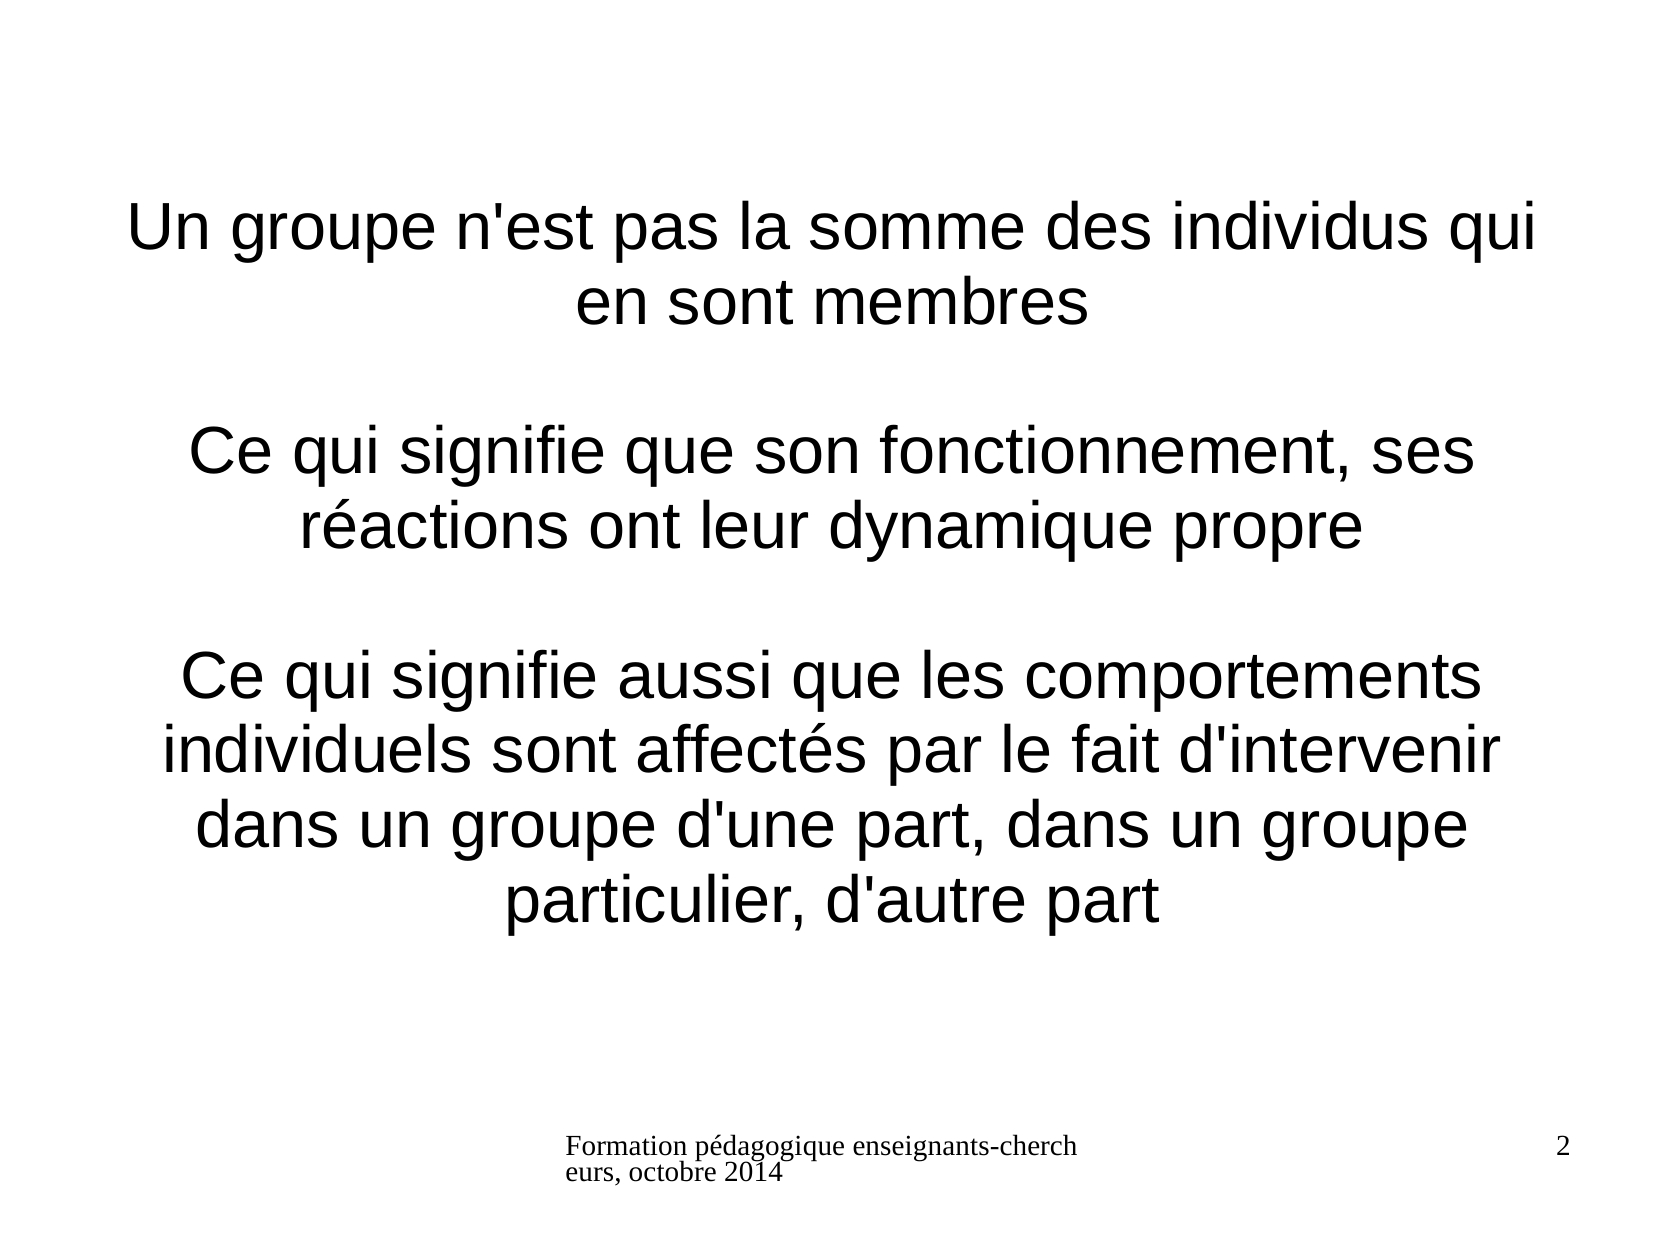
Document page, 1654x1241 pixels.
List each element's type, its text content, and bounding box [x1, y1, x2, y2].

subtitle Un groupe n'est pas la somme des individus qui en sont membres Ce qui signifie que son fonctionnement, ses réactions ont leur dynamique propre Ce qui signifie aussi que les comportements individuels sont affectés par le fait d'intervenir dans un groupe d'une part, dans un groupe particulier, d'autre part [88, 33, 1577, 1093]
